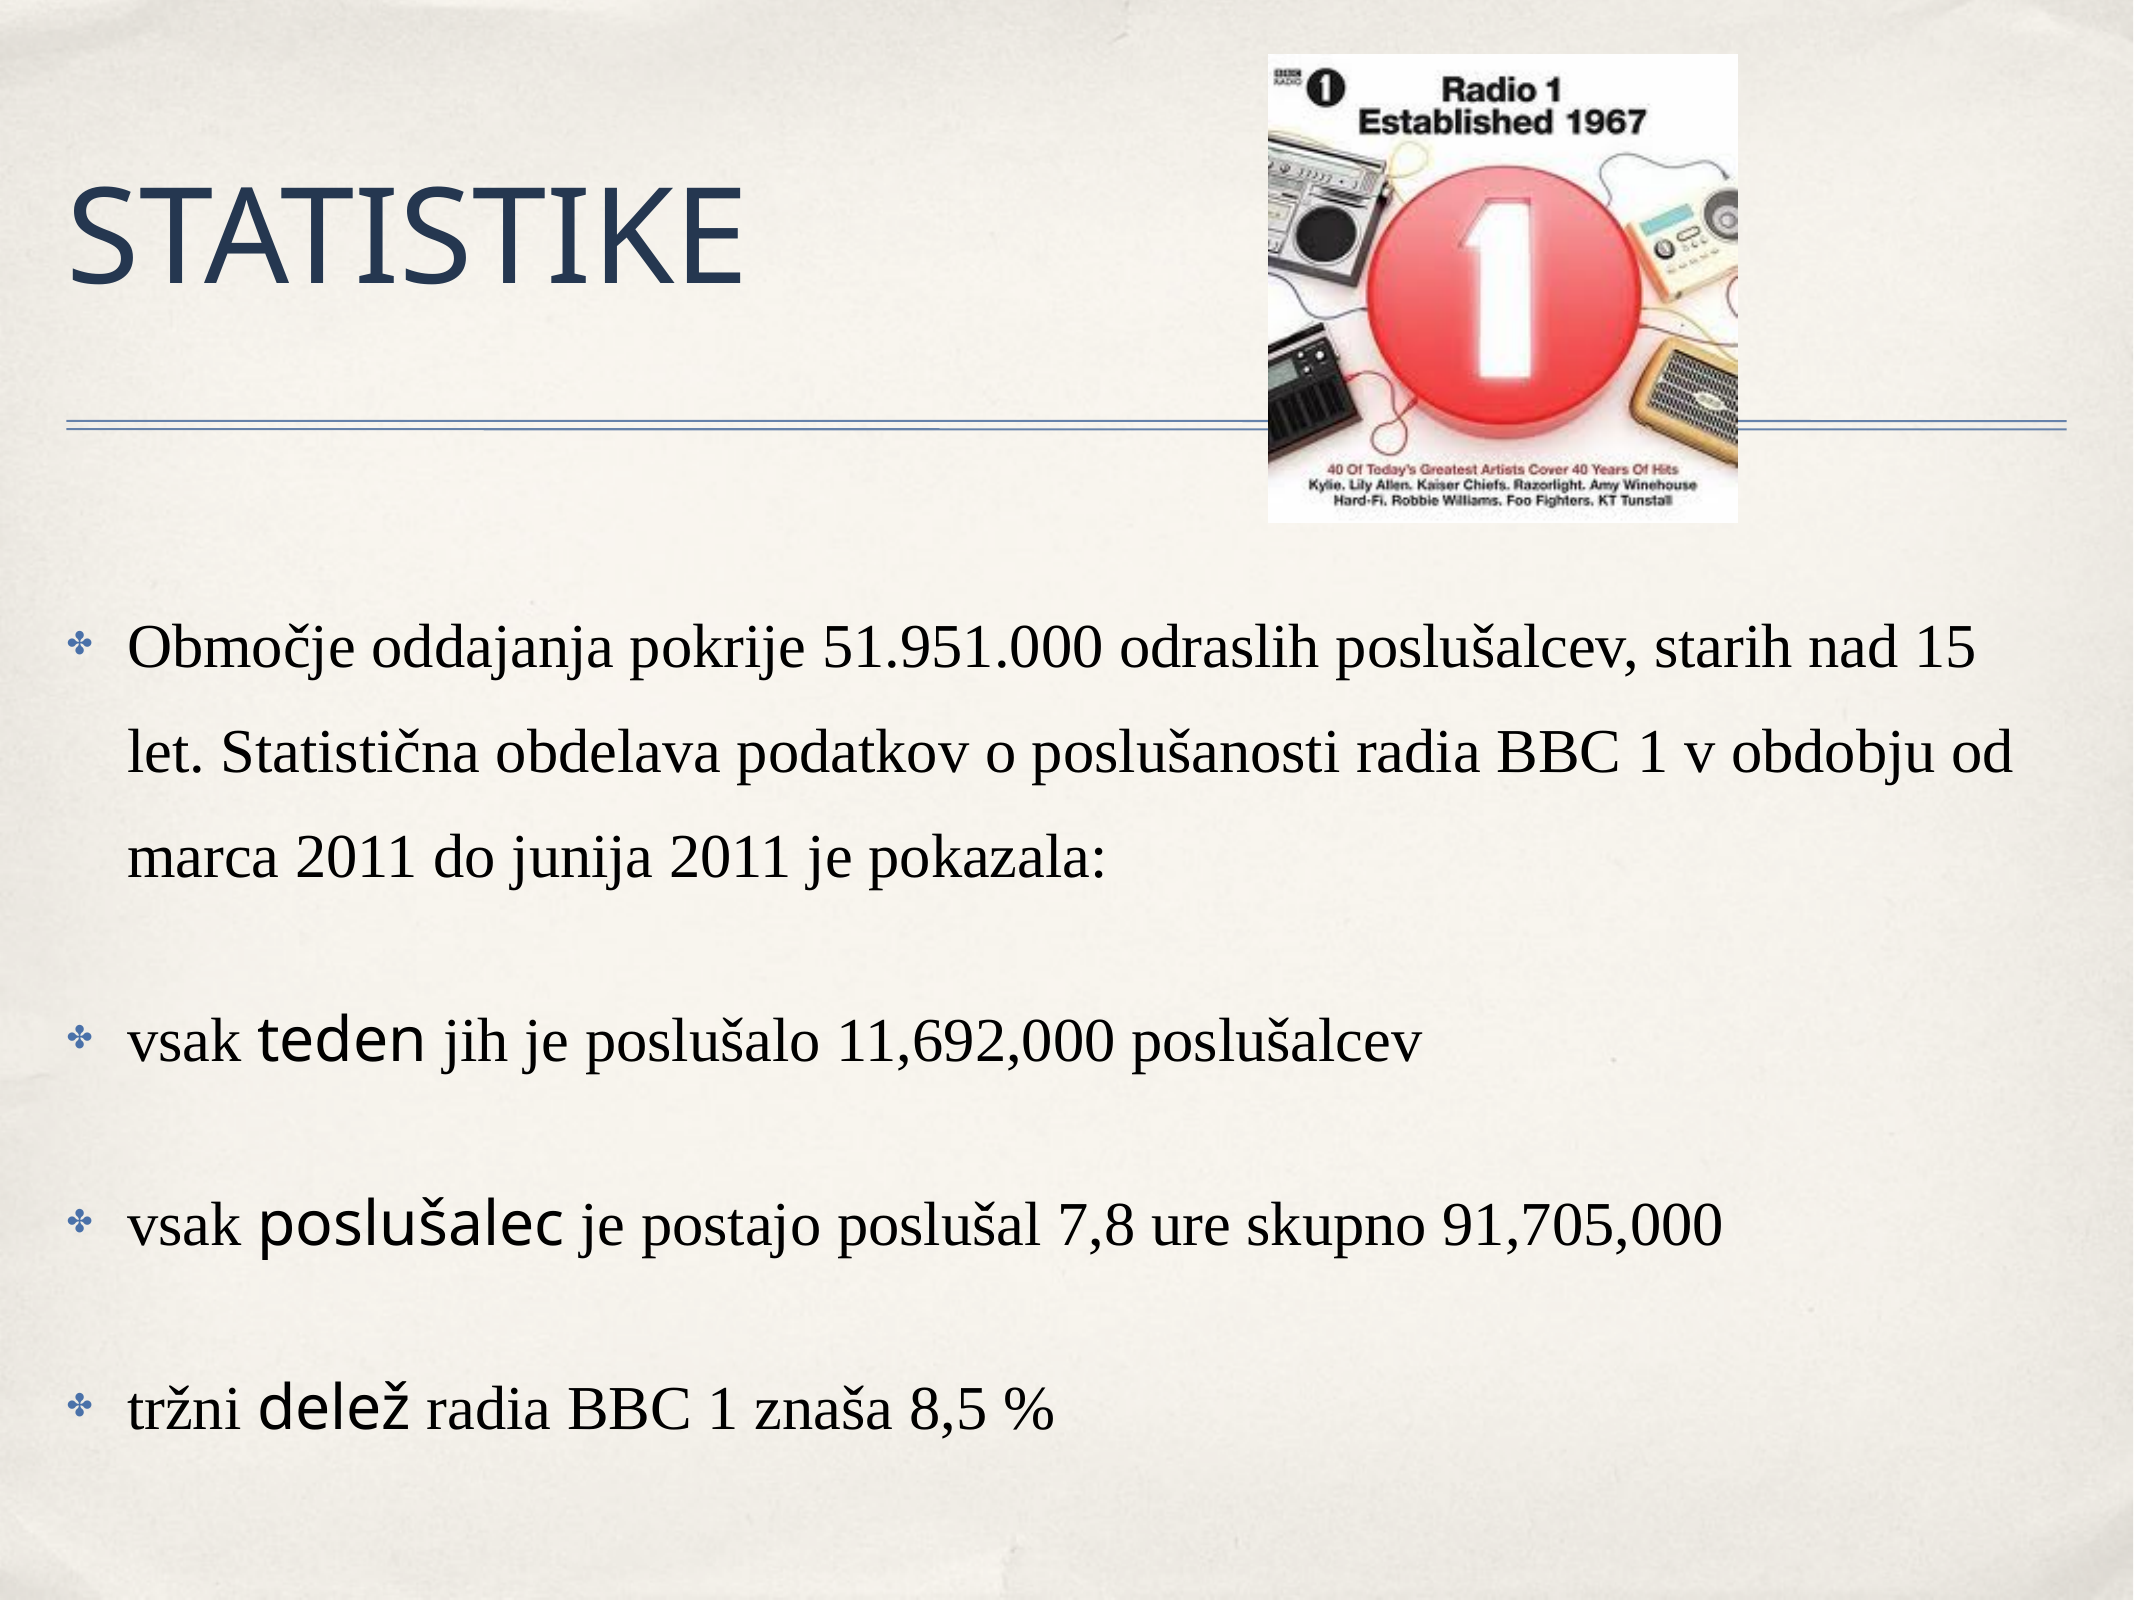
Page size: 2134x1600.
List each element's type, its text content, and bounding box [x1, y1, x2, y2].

title STATISTIKE [58, 32, 2075, 448]
list Območje oddajanja pokrije 51.951.000 odraslih poslušalcev, starih nad 15 let. Statistična obdelava podatkov o poslušanosti radia BBC 1 v obdobju od marca 2011 do junija 2011 je pokazala: vsak teden jih je poslušalo 11,692,000 poslušalcev vsak poslušalec je postajo poslušal 7,8 ure skupno 91,705,000 tržni delež radia BBC 1 znaša 8,5 % [58, 448, 2075, 1568]
picture [0, 0, 2134, 1600]
